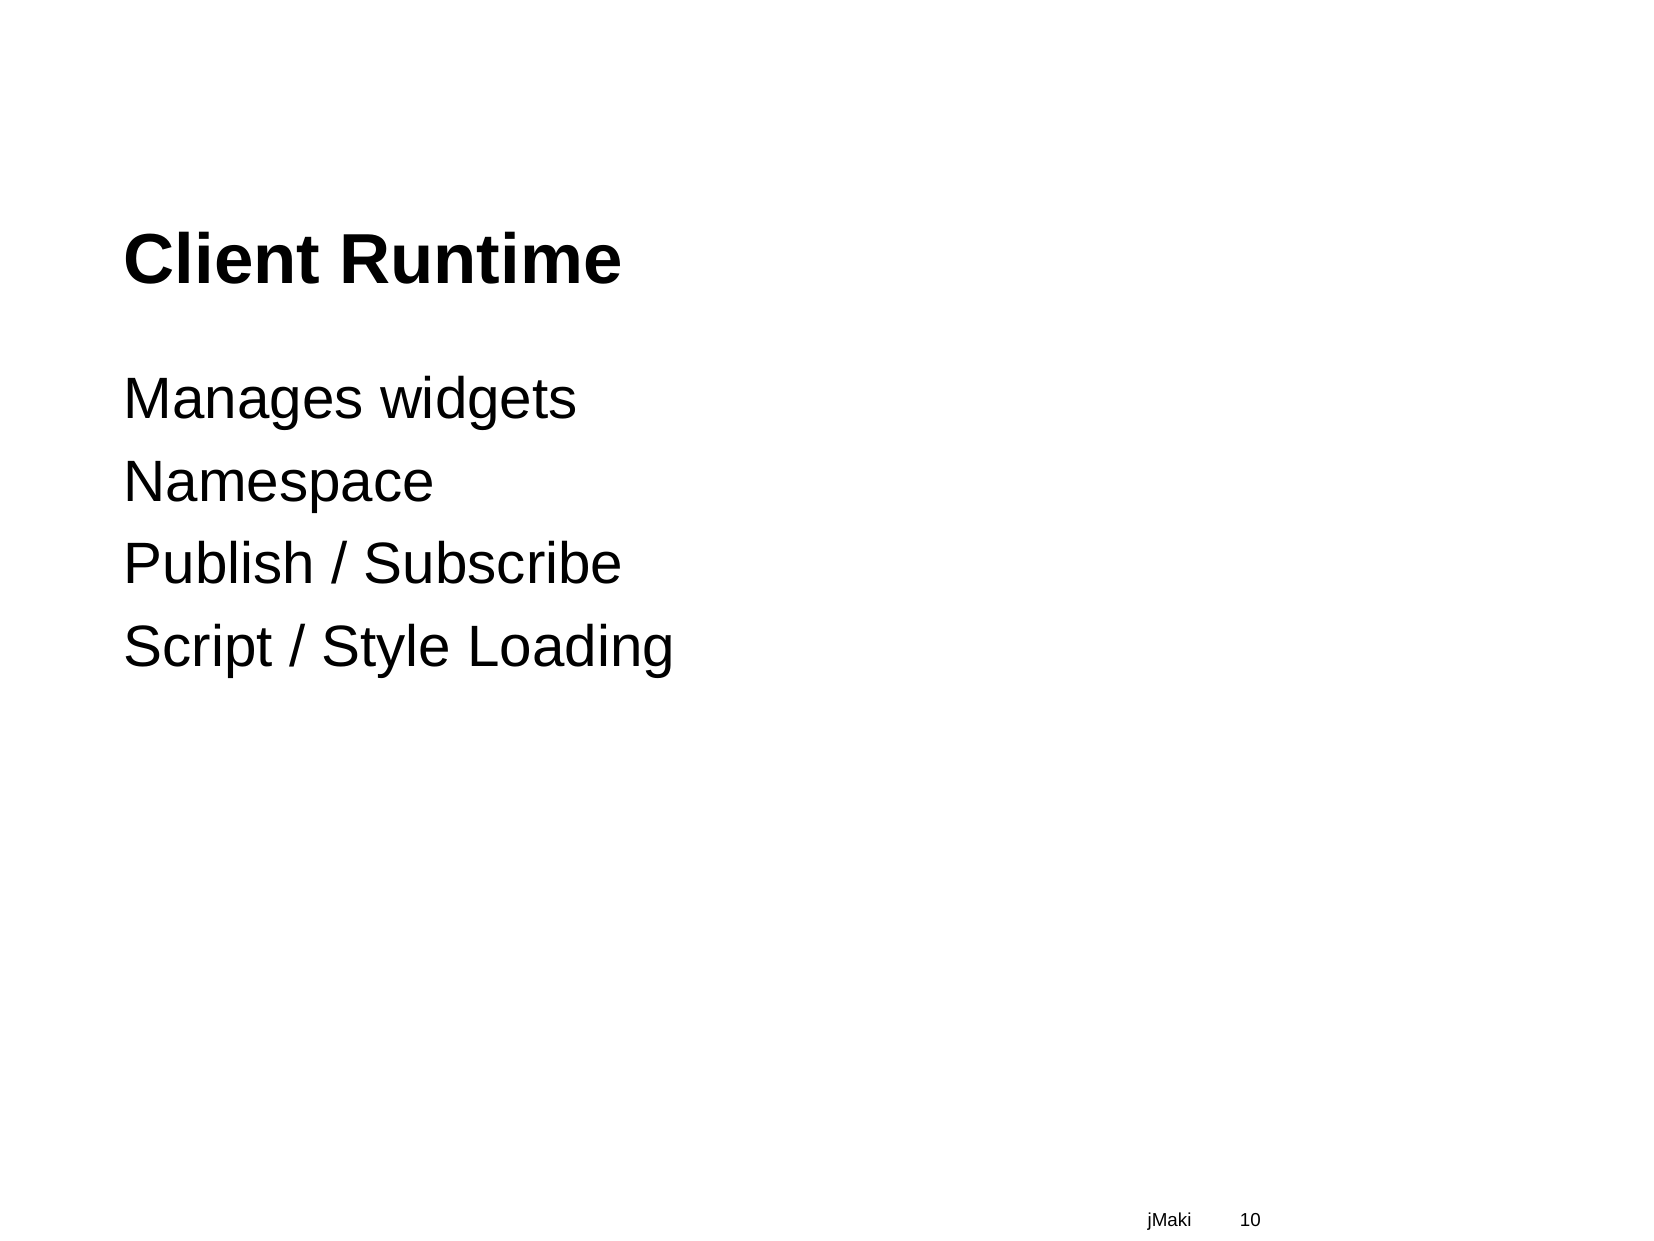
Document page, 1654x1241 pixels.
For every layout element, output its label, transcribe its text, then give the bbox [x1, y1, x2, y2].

list Manages widgets Namespace Publish / Subscribe Script / Style Loading [124, 372, 1613, 1121]
title Client Runtime [124, 147, 1561, 298]
